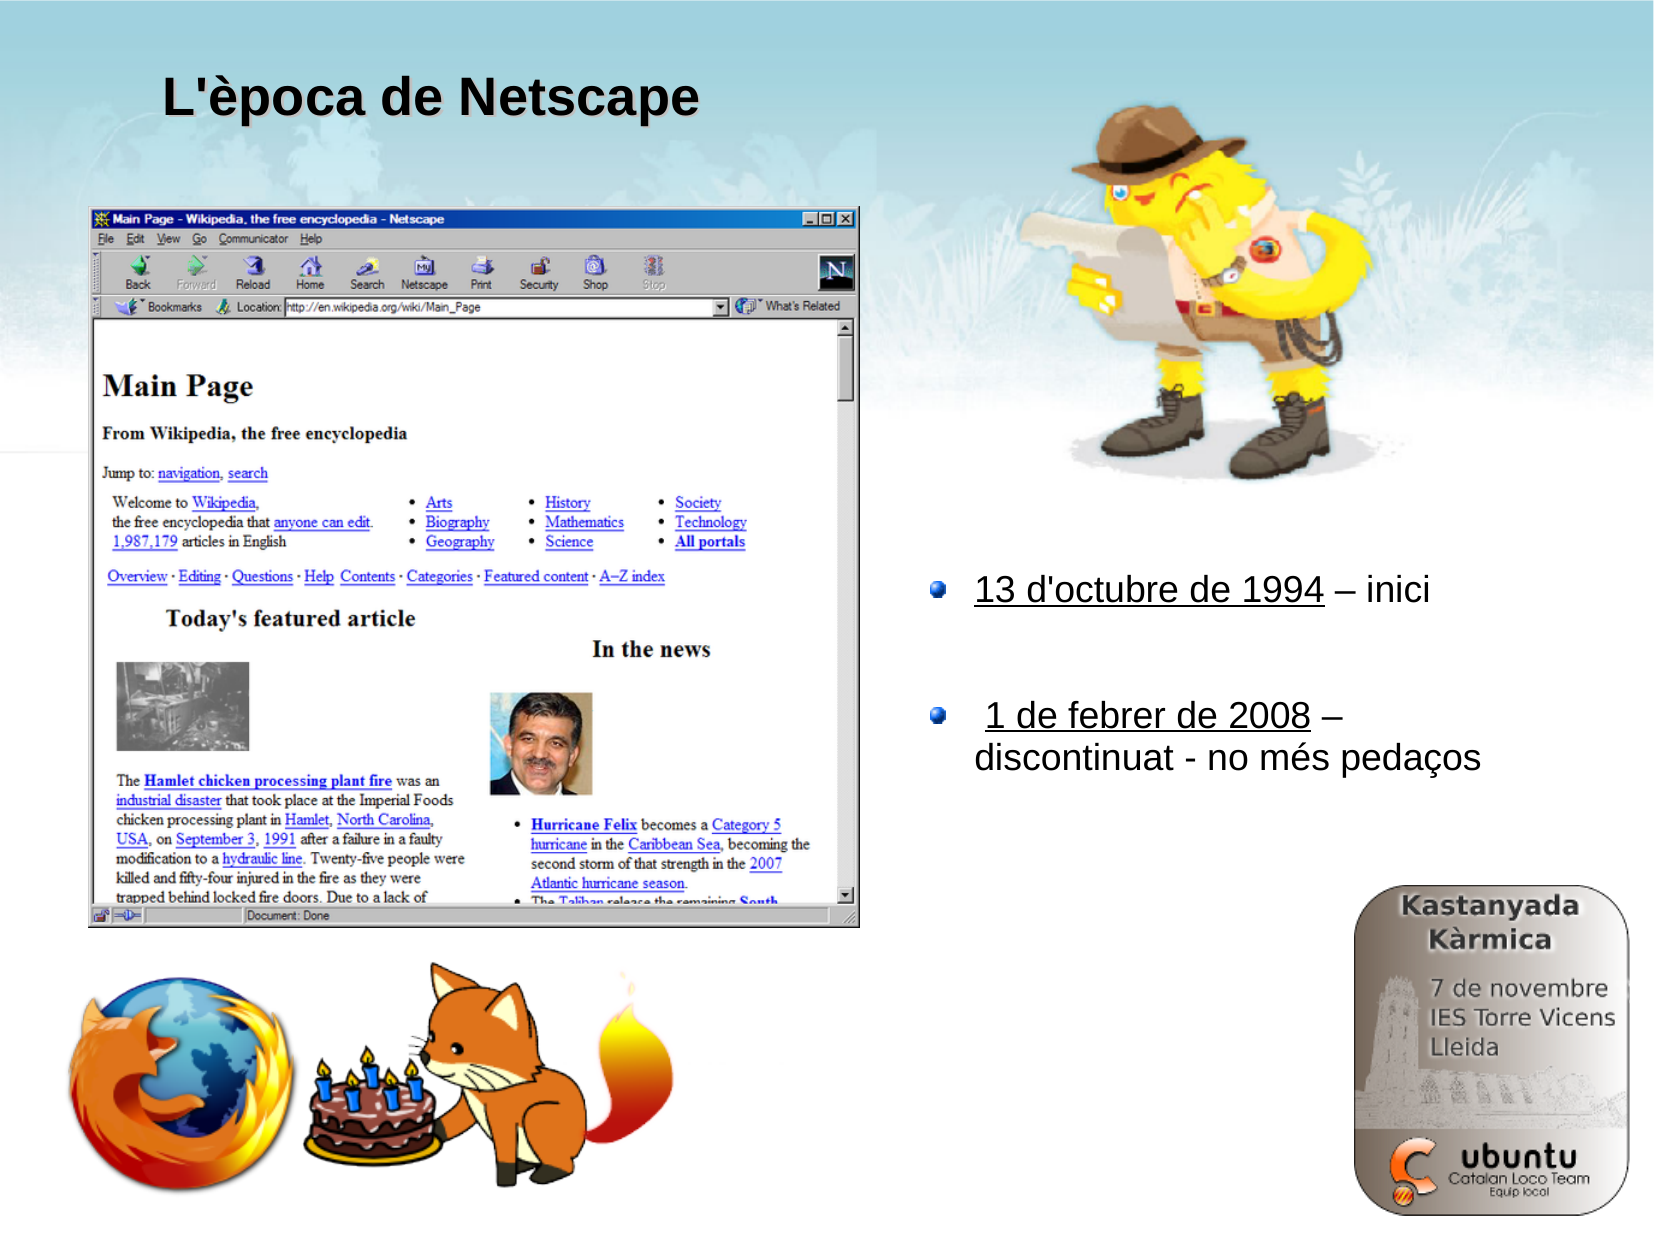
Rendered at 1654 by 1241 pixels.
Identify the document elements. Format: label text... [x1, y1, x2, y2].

picture [0, 0, 1654, 1240]
text_box 13 d'octubre de 1994 – inici 1 de febrer de 2008 – discontinuat - no més pedaços [915, 561, 1553, 828]
text_box L'època de Netscape [147, 59, 827, 195]
